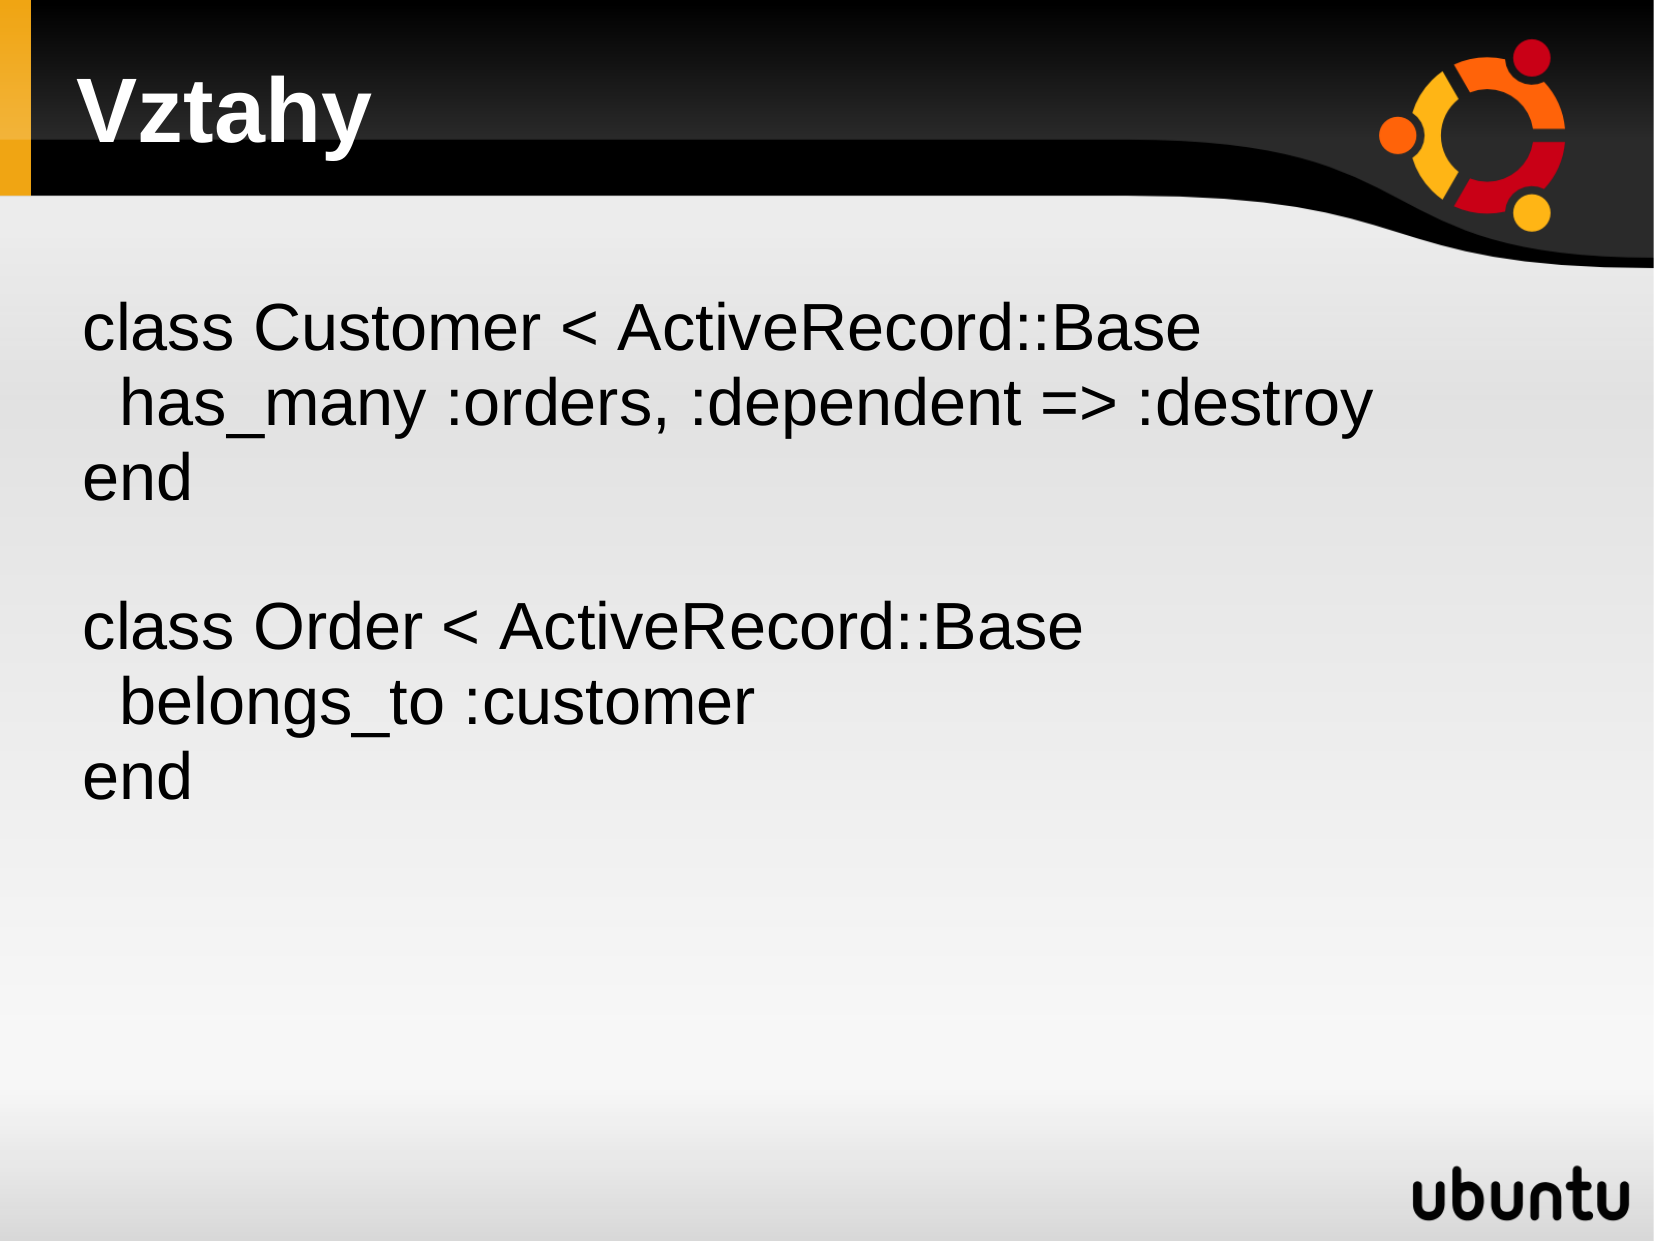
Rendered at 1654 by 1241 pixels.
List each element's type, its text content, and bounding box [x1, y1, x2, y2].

list class Customer < ActiveRecord::Base has_many :orders, :dependent => :destroy end class Order < ActiveRecord::Base belongs_to :customer end [82, 290, 1571, 1094]
picture [0, 0, 1654, 1241]
title Vztahy [76, 14, 1565, 207]
